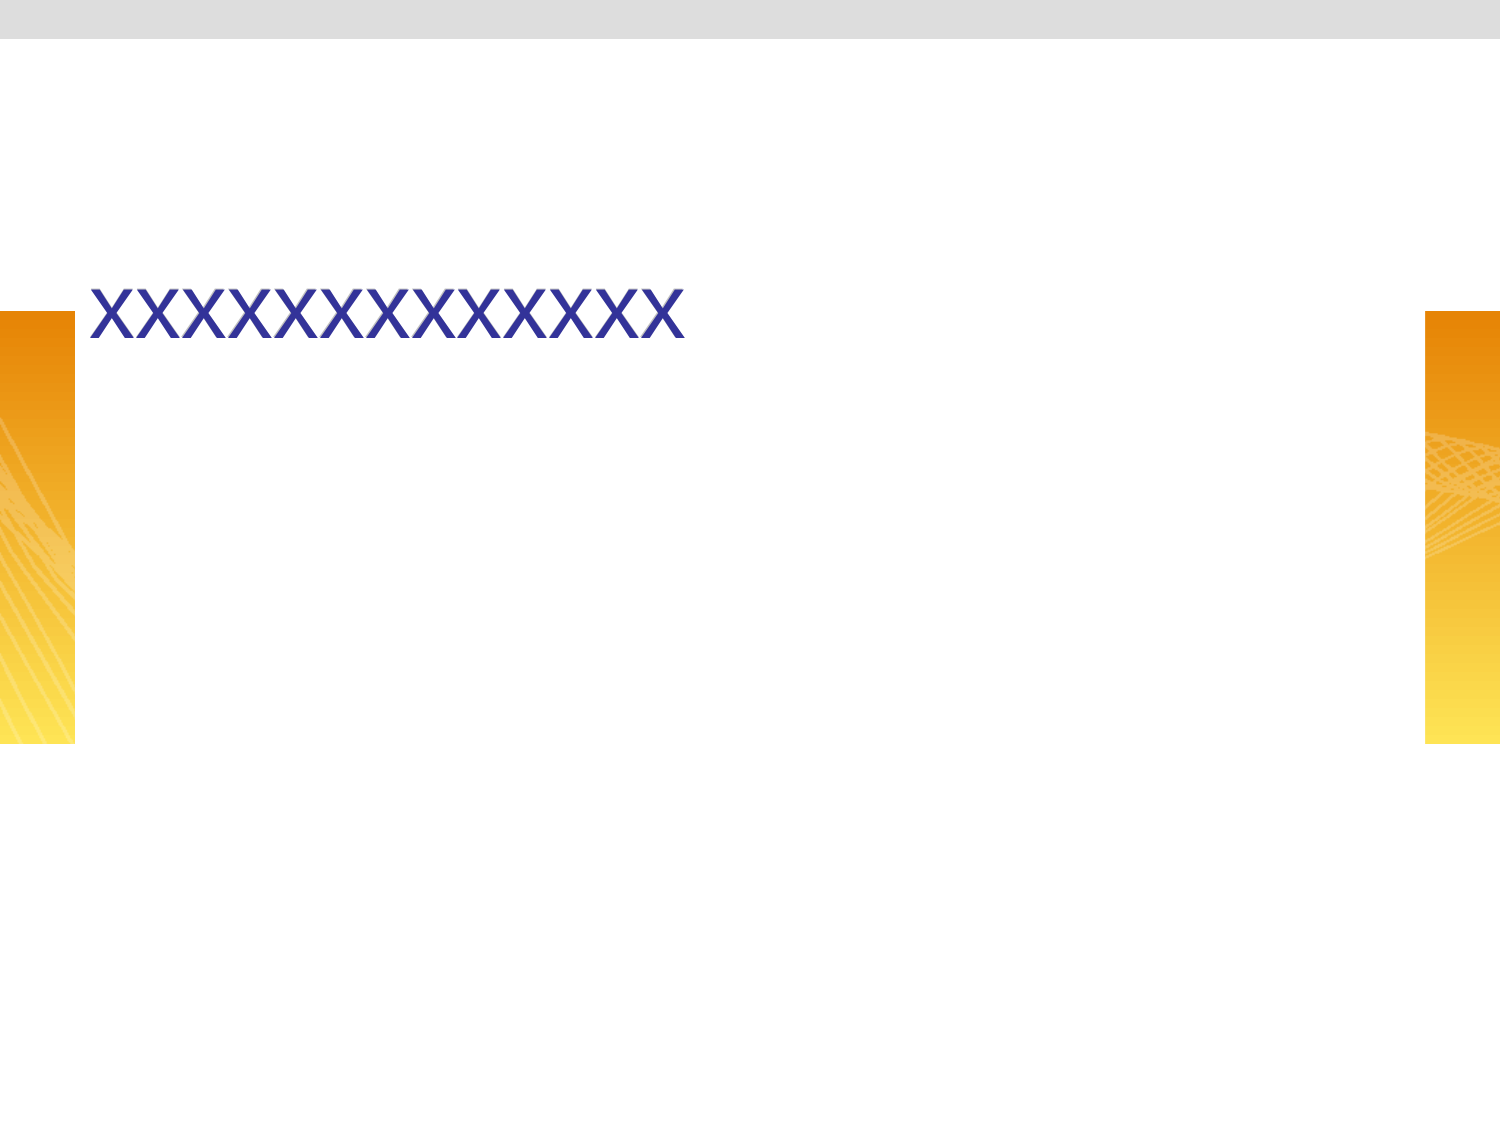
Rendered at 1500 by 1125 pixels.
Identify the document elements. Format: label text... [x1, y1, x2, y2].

title xxxxxxxxxxxxx [75, 247, 1426, 797]
